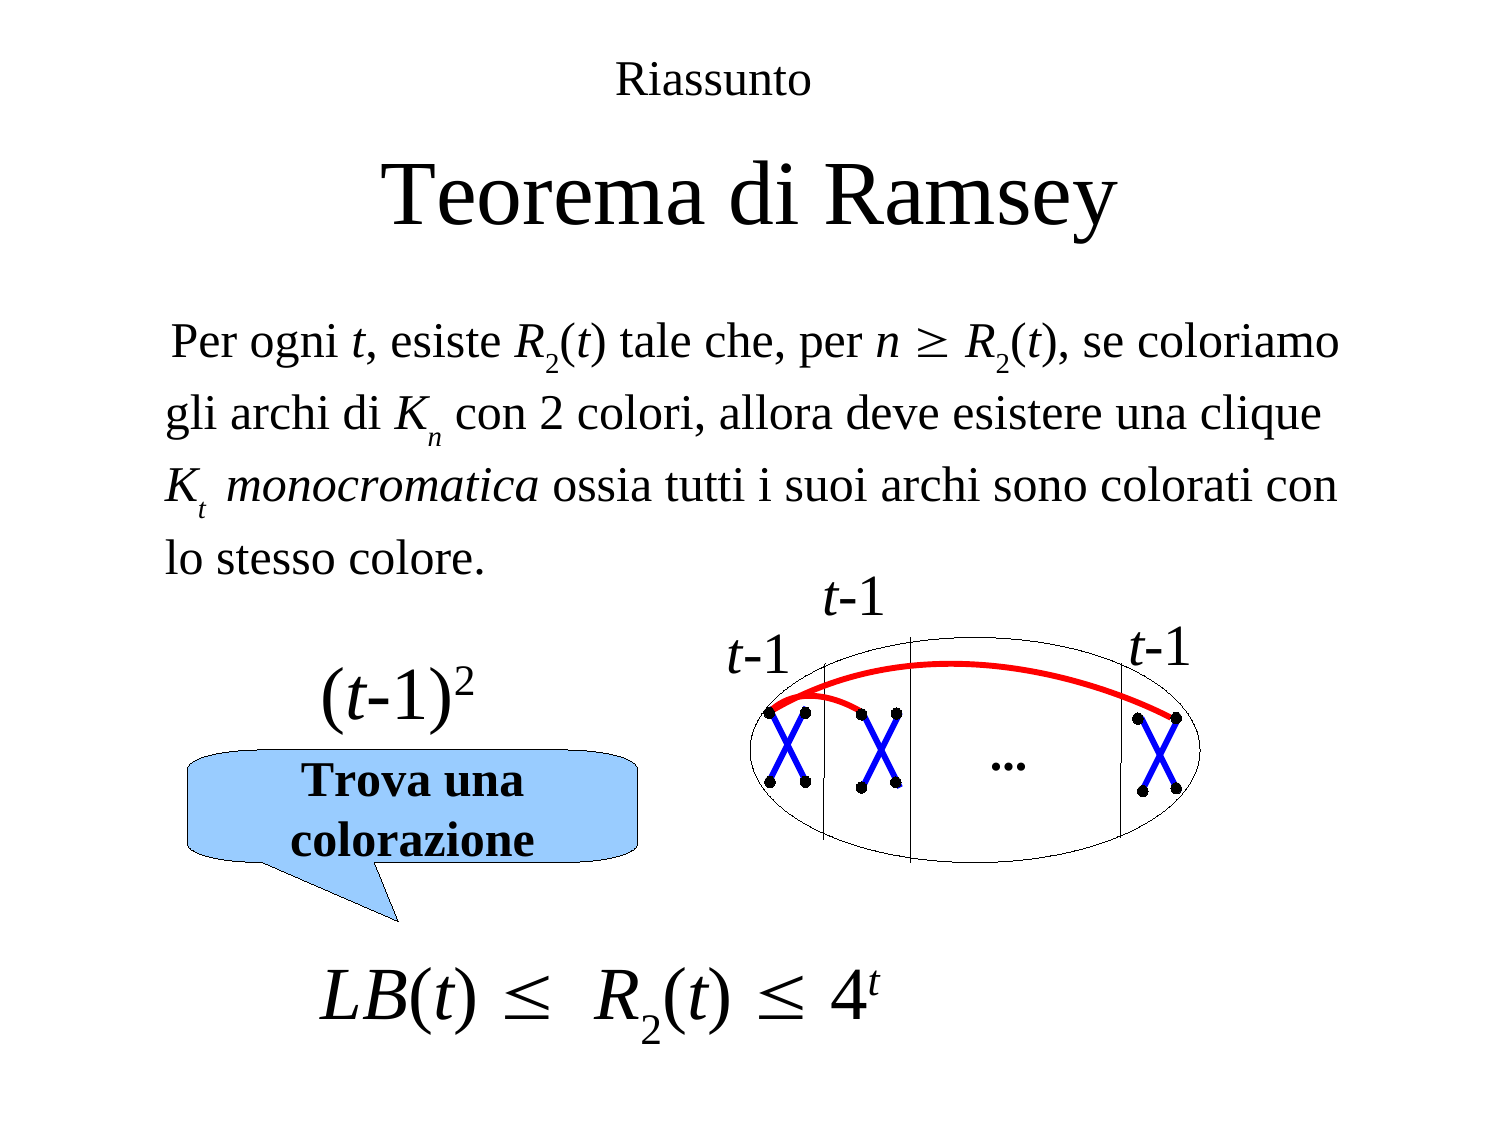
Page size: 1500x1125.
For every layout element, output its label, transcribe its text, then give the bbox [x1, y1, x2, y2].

text_box Per ogni t, esiste R2(t) tale che, per n ≥ R2(t), se coloriamo gli archi di Kn con 2 colori, allora deve esistere una clique Kt monocromatica ossia tutti i suoi archi sono colorati con lo stesso colore. [150, 299, 1388, 592]
text_box LB(t) ≤ R2(t) ≤ 4t [300, 937, 1051, 1061]
title Teorema di Ramsey [112, 99, 1388, 288]
text_box t-1 [1107, 600, 1227, 705]
text_box [750, 669, 910, 858]
text_box (t-1)2 [300, 637, 526, 743]
text_box ... [975, 712, 1043, 788]
text_box Riassunto [600, 37, 863, 113]
text_box t-1 [801, 549, 921, 655]
text_box [776, 713, 799, 737]
text_box t-1 [706, 607, 826, 713]
text_box [911, 637, 1107, 687]
text_box Trova una colorazione [187, 749, 638, 922]
text_box [911, 667, 1201, 863]
text_box [826, 655, 910, 681]
